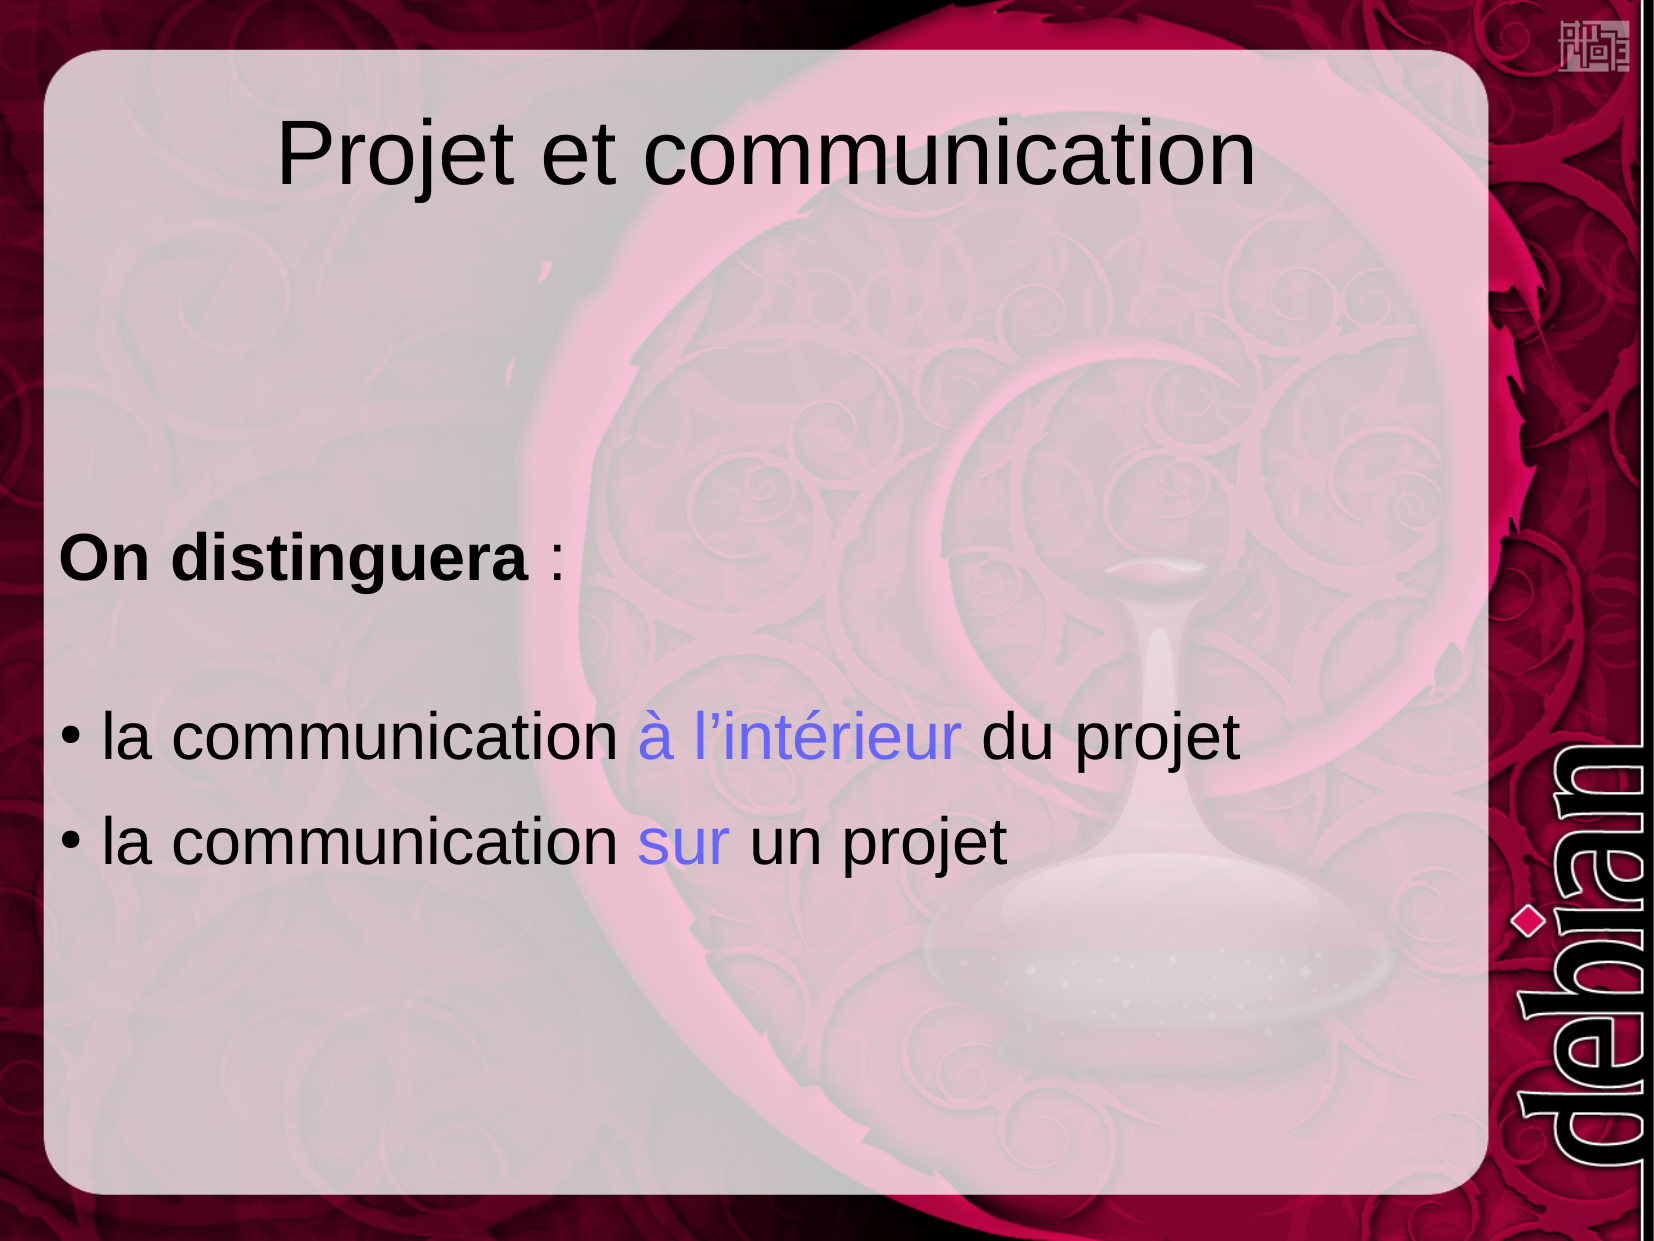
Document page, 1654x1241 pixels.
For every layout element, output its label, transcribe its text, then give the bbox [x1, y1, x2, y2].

subtitle On distinguera : la communication à l’intérieur du projet la communication sur un projet [59, 290, 1477, 1109]
picture [0, 0, 1654, 1241]
title Projet et communication [59, 49, 1477, 257]
